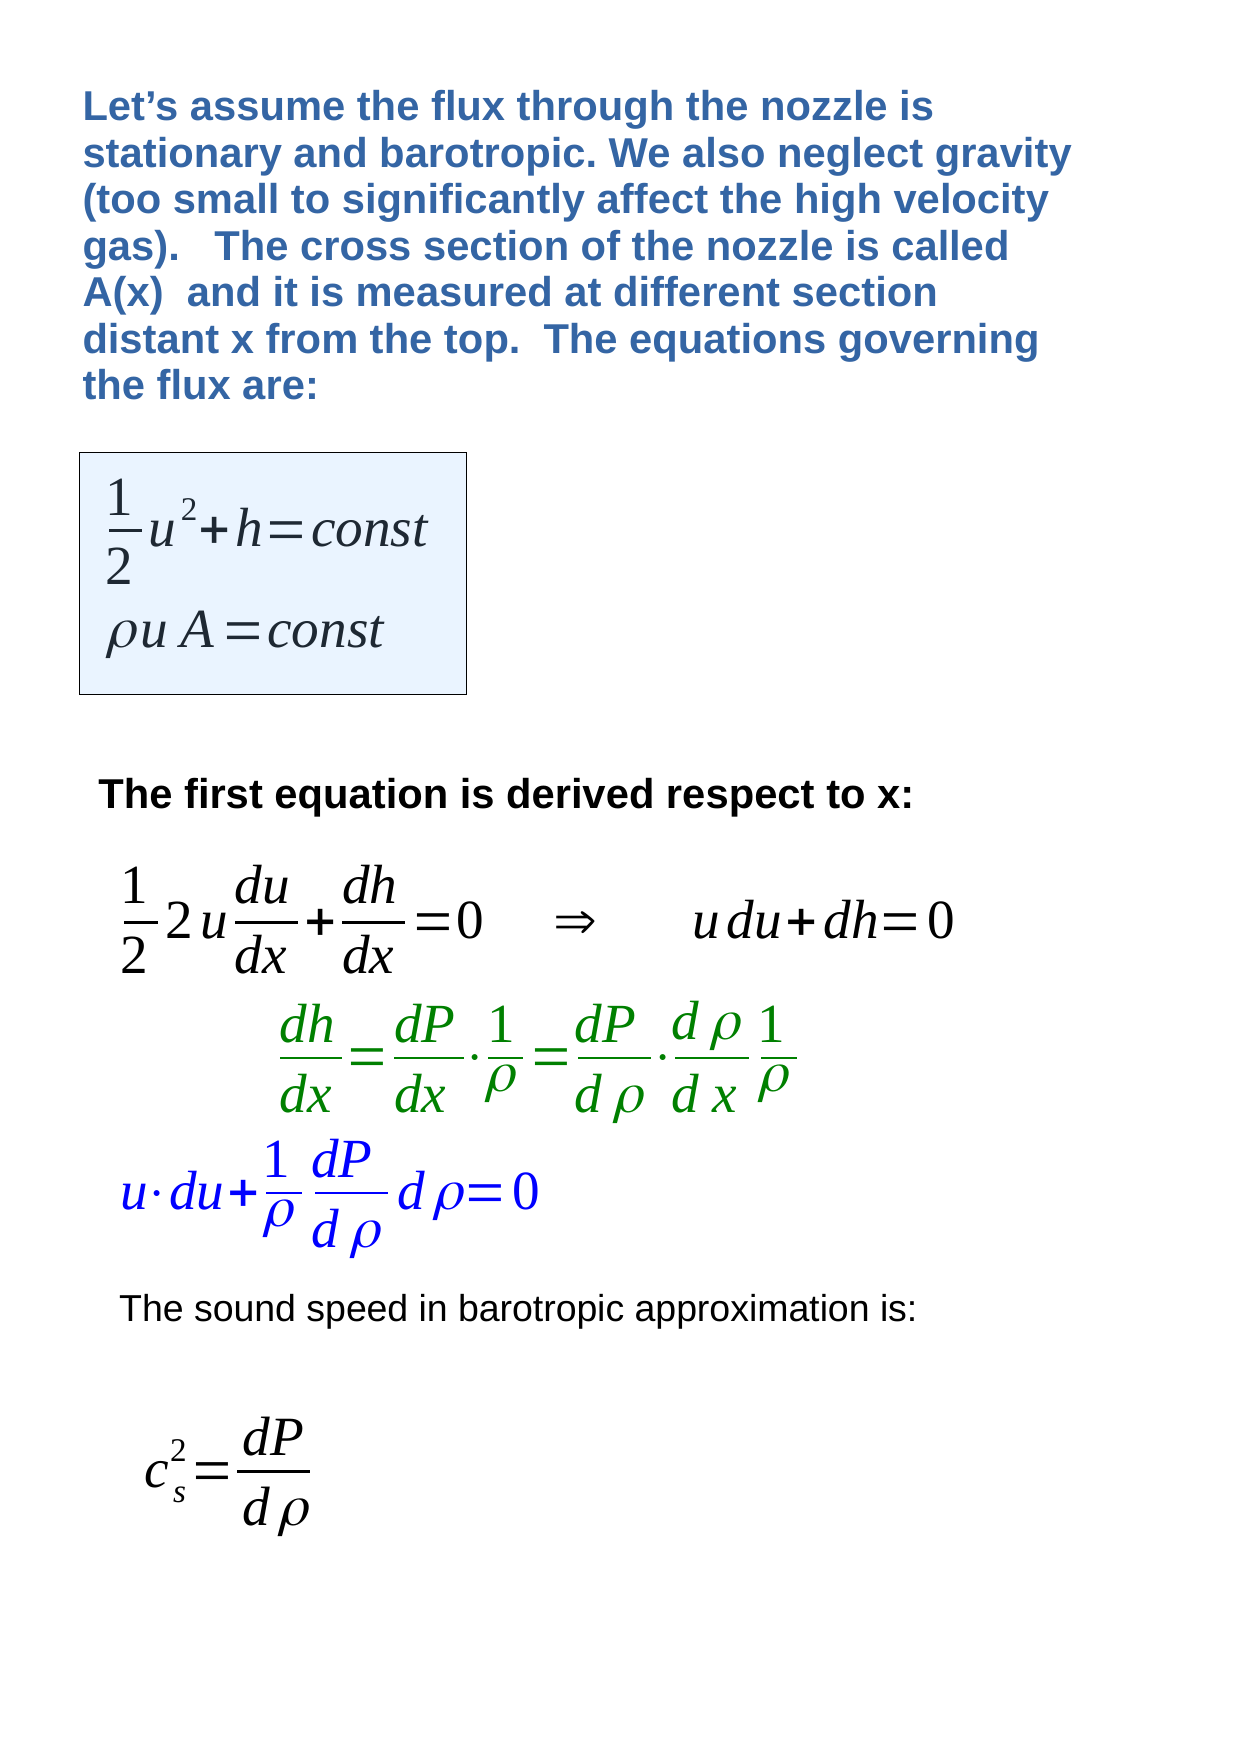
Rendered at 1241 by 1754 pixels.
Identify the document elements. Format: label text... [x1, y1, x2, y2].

text_box Let’s assume the flux through the nozzle is stationary and barotropic. We also neglect gravity (too small to significantly affect the high velocity gas). The cross section of the nozzle is called A(x) and it is measured at different section distant x from the top. The equations governing the flux are: [67, 75, 1099, 416]
text_box The sound speed in barotropic approximation is: [104, 1279, 1087, 1337]
chart [129, 1406, 327, 1540]
text_box [79, 452, 467, 695]
text_box The first equation is derived respect to x: [83, 763, 1140, 825]
chart [106, 855, 969, 1261]
